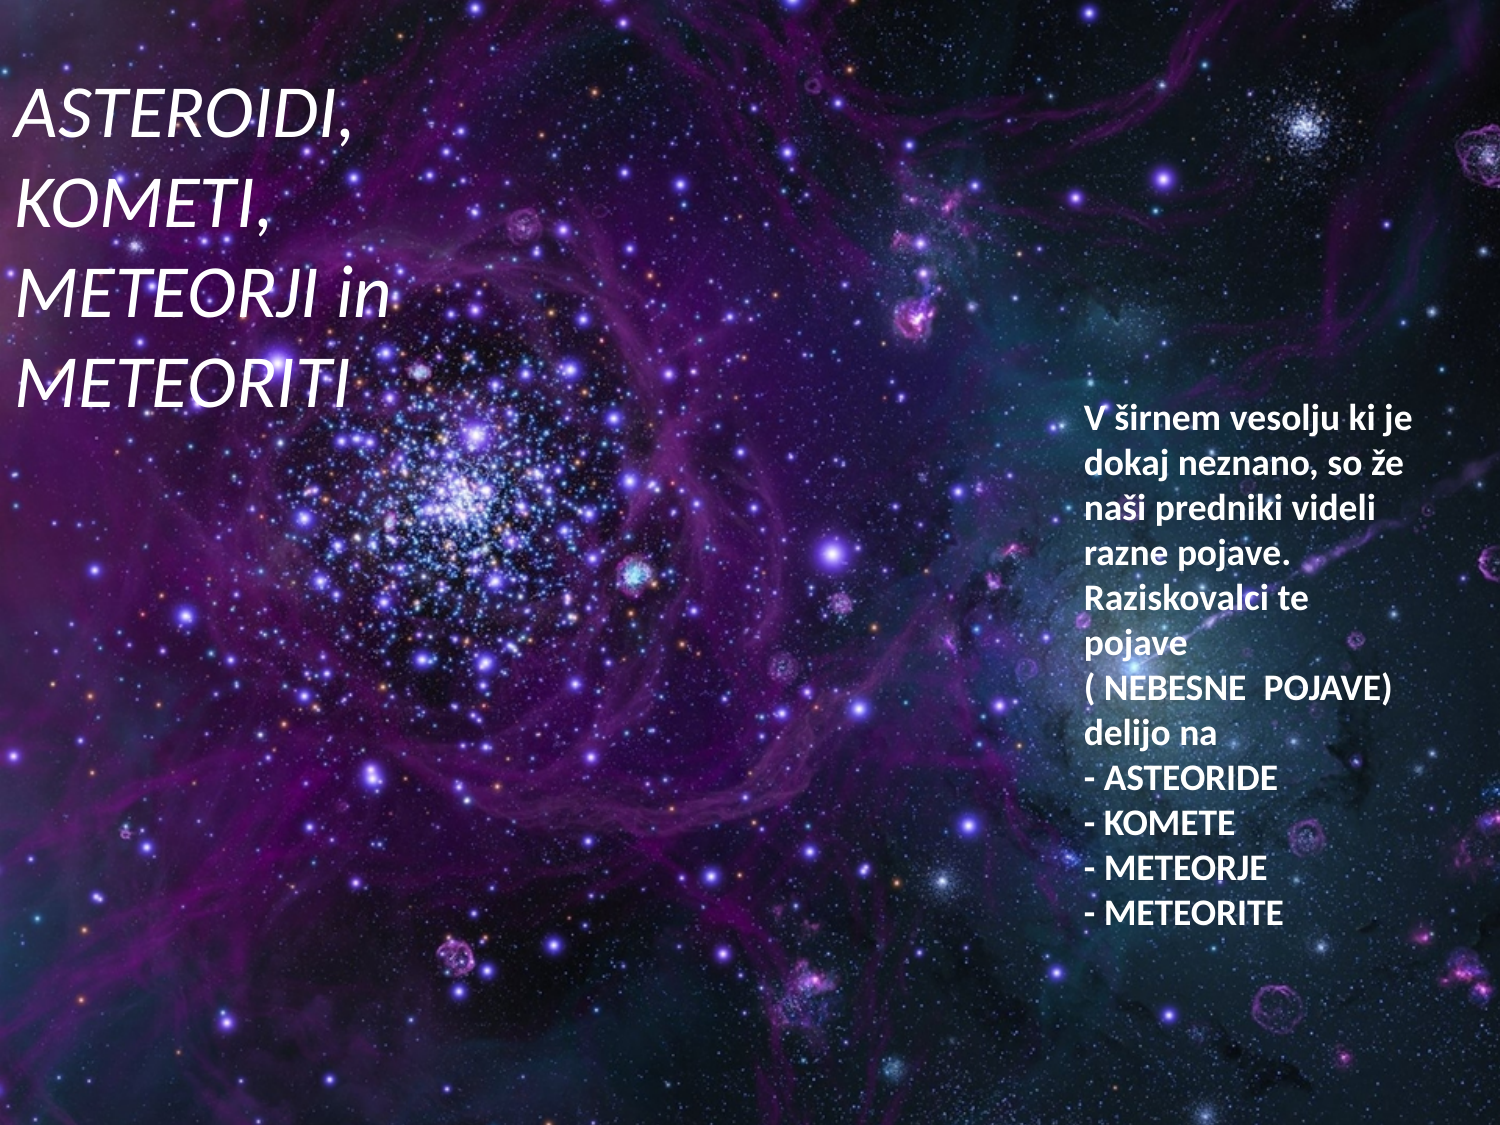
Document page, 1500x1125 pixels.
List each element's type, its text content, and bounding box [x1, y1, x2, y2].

picture [0, 0, 1500, 1125]
text_box ASTEROIDI, KOMETI, METEORJI in METEORITI [0, 54, 434, 430]
text_box V širnem vesolju ki je dokaj neznano, so že naši predniki videli razne pojave. Raziskovalci te pojave ( NEBESNE POJAVE) delijo na - ASTEORIDE - KOMETE - METEORJE - METEORITE [1068, 385, 1433, 941]
